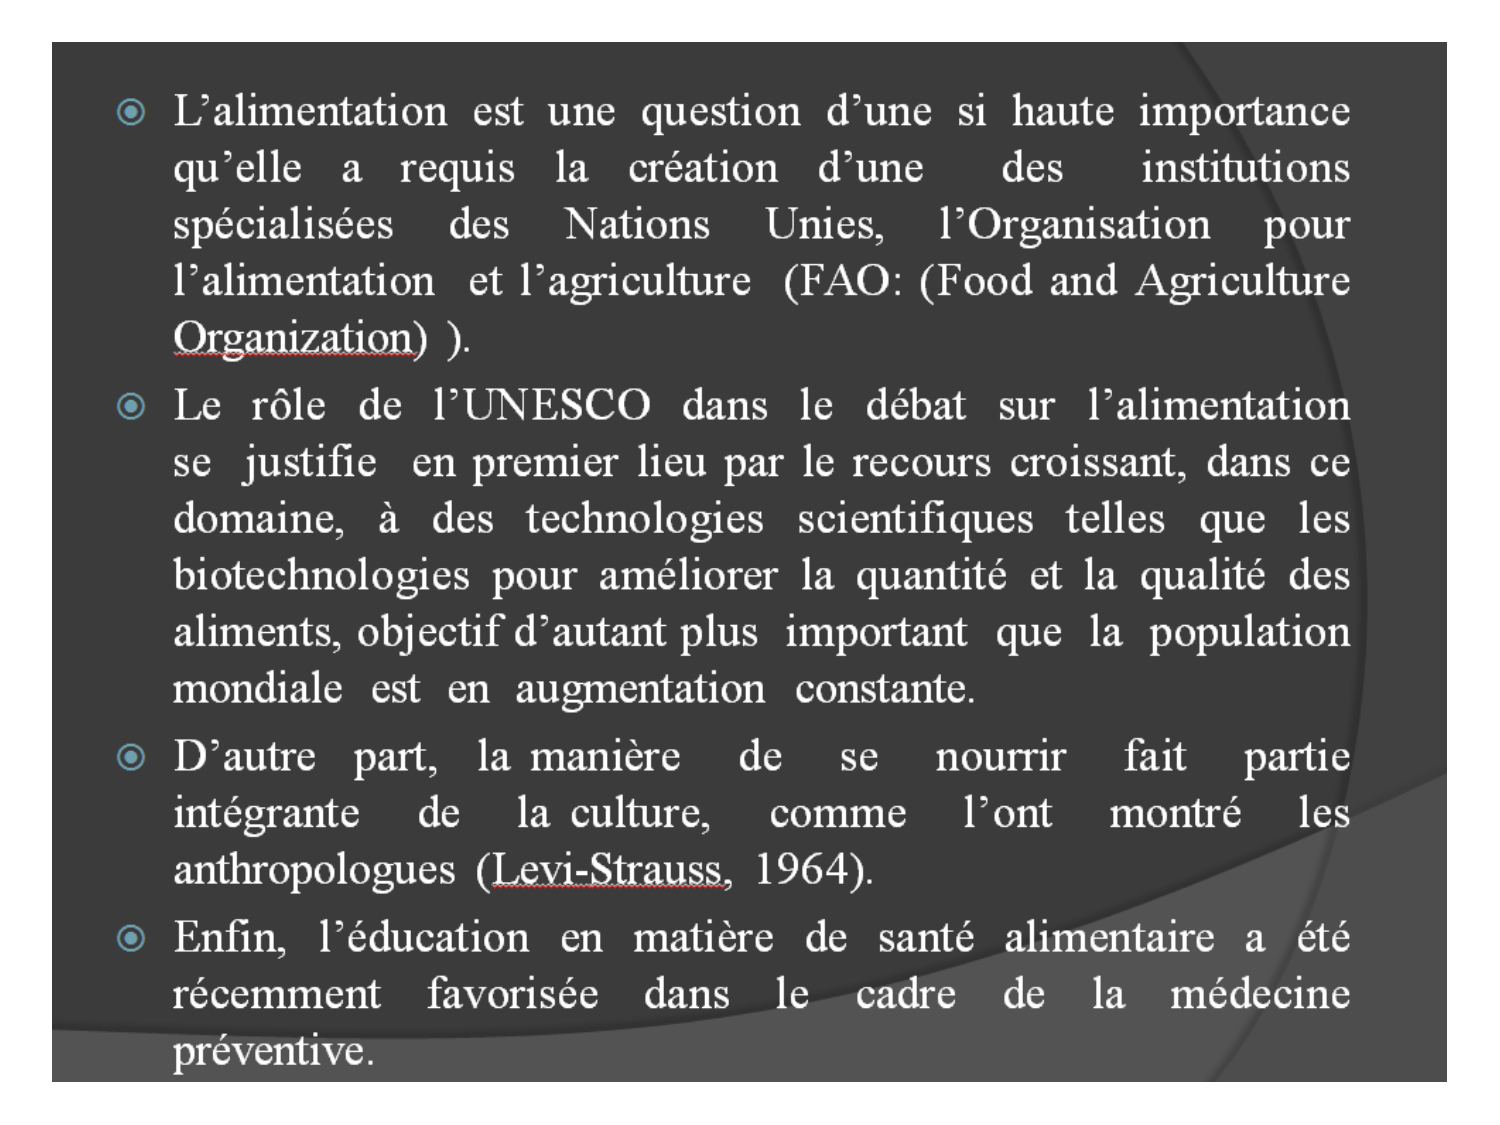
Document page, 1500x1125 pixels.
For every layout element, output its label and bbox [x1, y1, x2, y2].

picture [52, 42, 1447, 1082]
